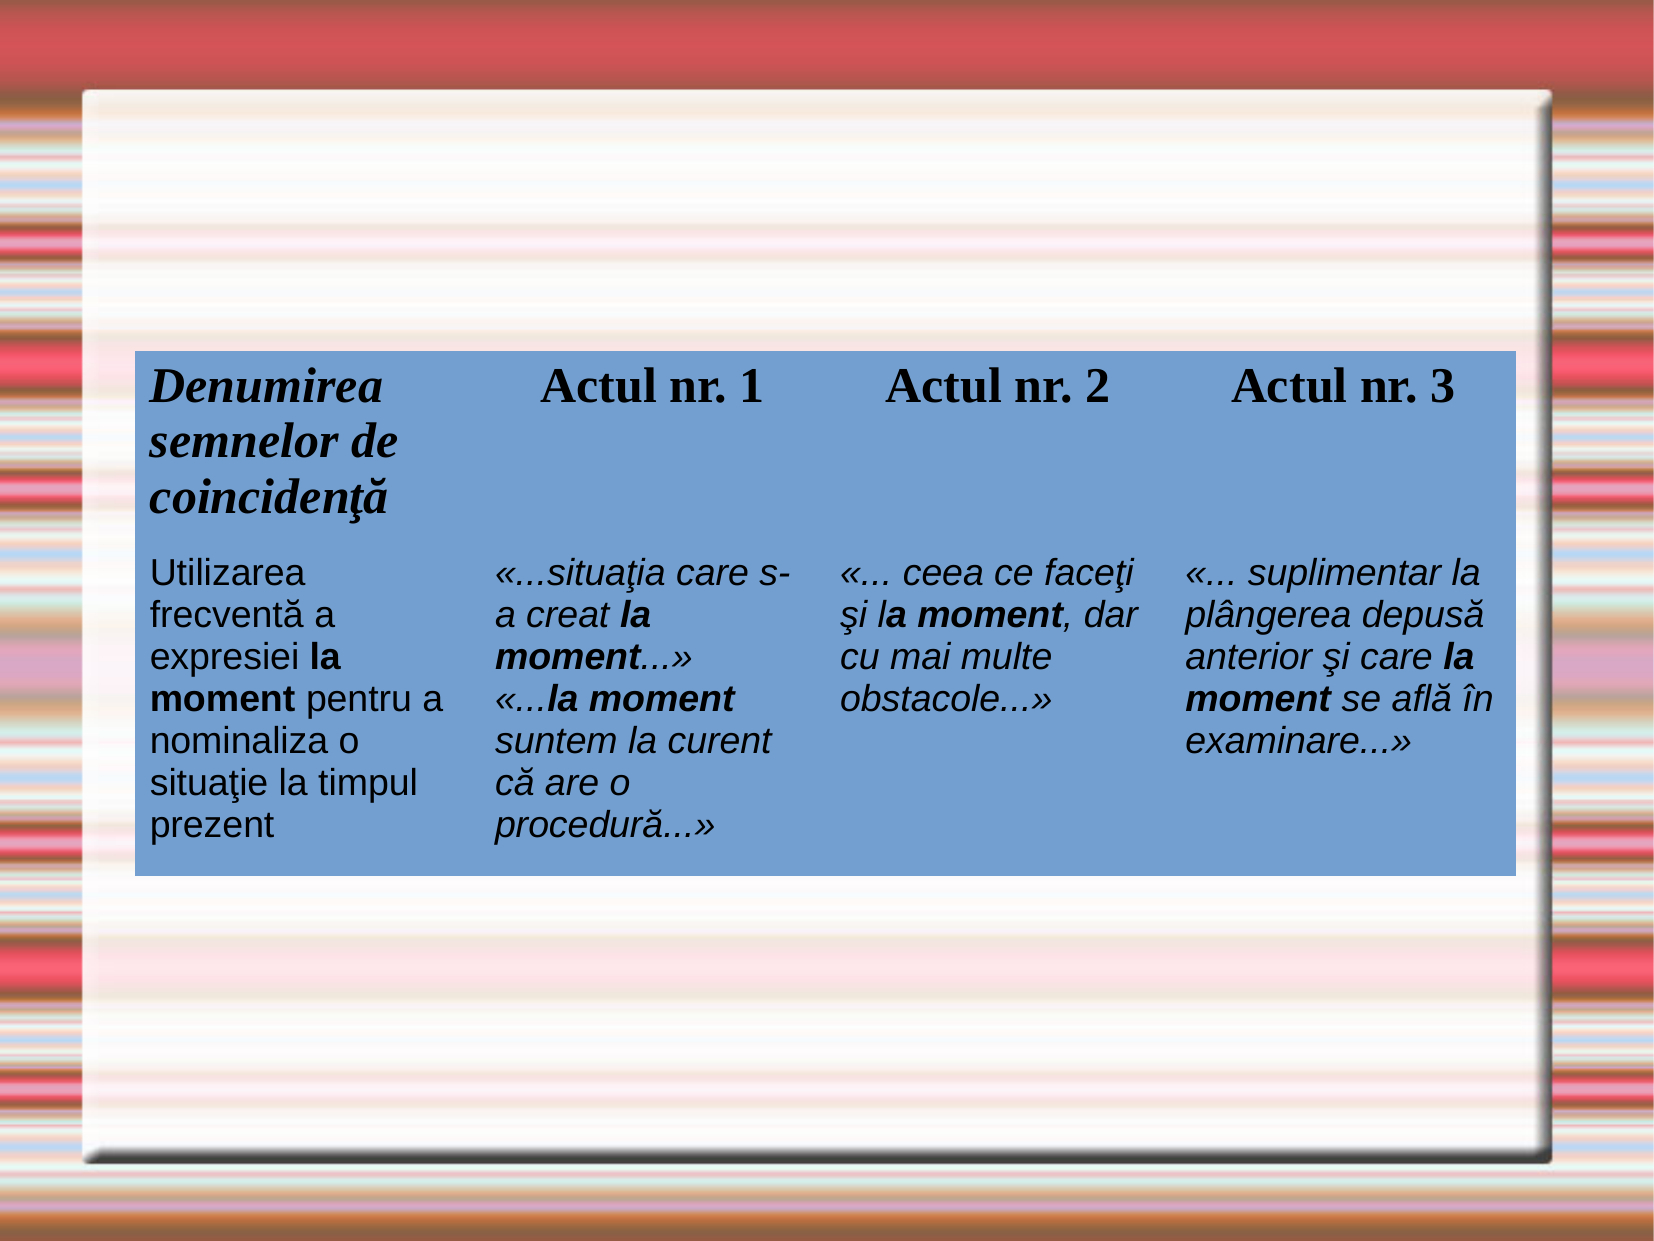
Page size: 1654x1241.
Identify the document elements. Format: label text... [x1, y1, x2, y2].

table_header Actul nr. 1 [480, 351, 825, 544]
table_cell «... suplimentar la plângerea depusă anterior şi care la moment se află în examinare...» [1171, 544, 1516, 876]
table_header Denumirea semnelor de coincidenţă [135, 351, 480, 544]
table_header Actul nr. 2 [825, 351, 1171, 544]
table_header Actul nr. 3 [1171, 351, 1516, 544]
table_cell «...situaţia care s-a creat la moment...» «...la moment suntem la curent că are o procedură...» [480, 544, 825, 876]
table_cell Utilizarea frecventă a expresiei la moment pentru a nominaliza o situaţie la timpul prezent [135, 544, 480, 876]
table_cell «... ceea ce faceţi şi la moment, dar cu mai multe obstacole...» [825, 544, 1171, 876]
